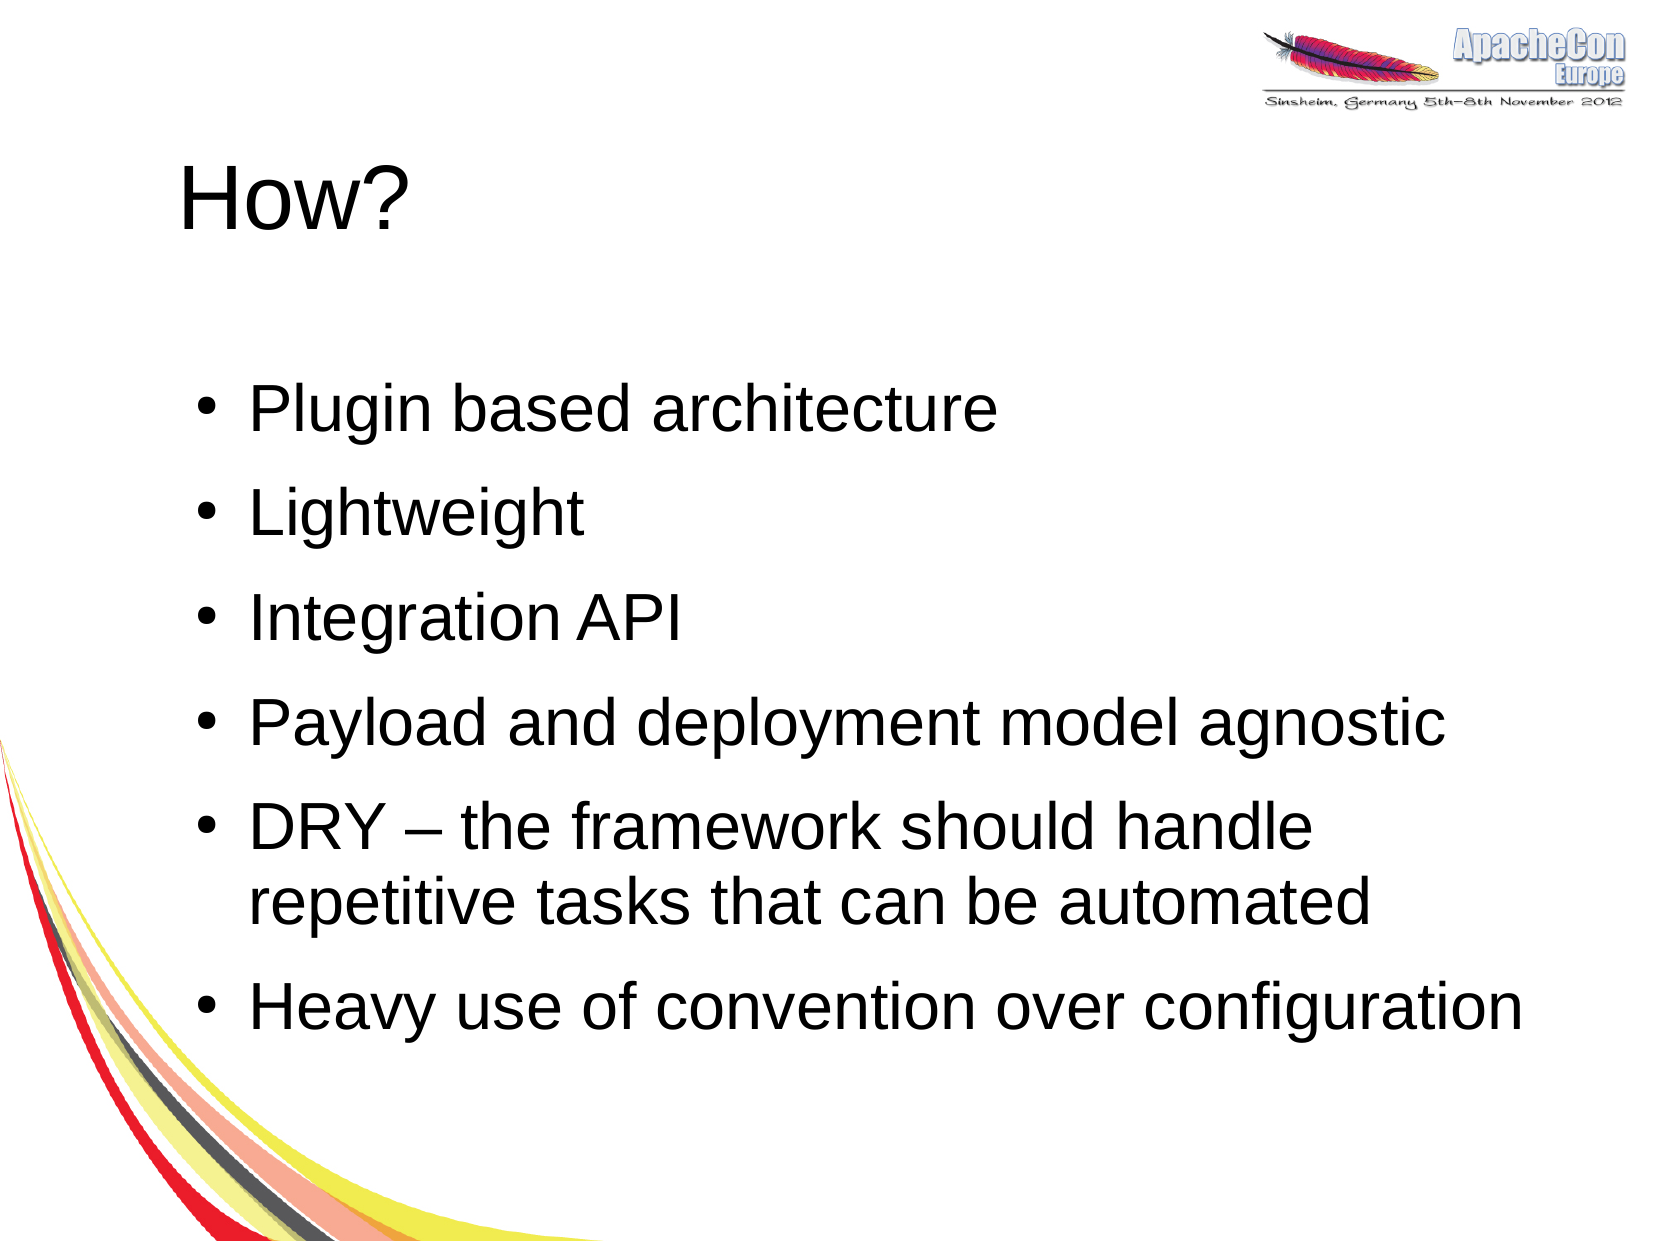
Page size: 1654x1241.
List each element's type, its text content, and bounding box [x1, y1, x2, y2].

picture [0, 0, 1654, 1241]
list Plugin based architecture Lightweight Integration API Payload and deployment model agnostic DRY – the framework should handle repetitive tasks that can be automated Heavy use of convention over configuration [177, 265, 1536, 1241]
title How? [177, 146, 1536, 250]
